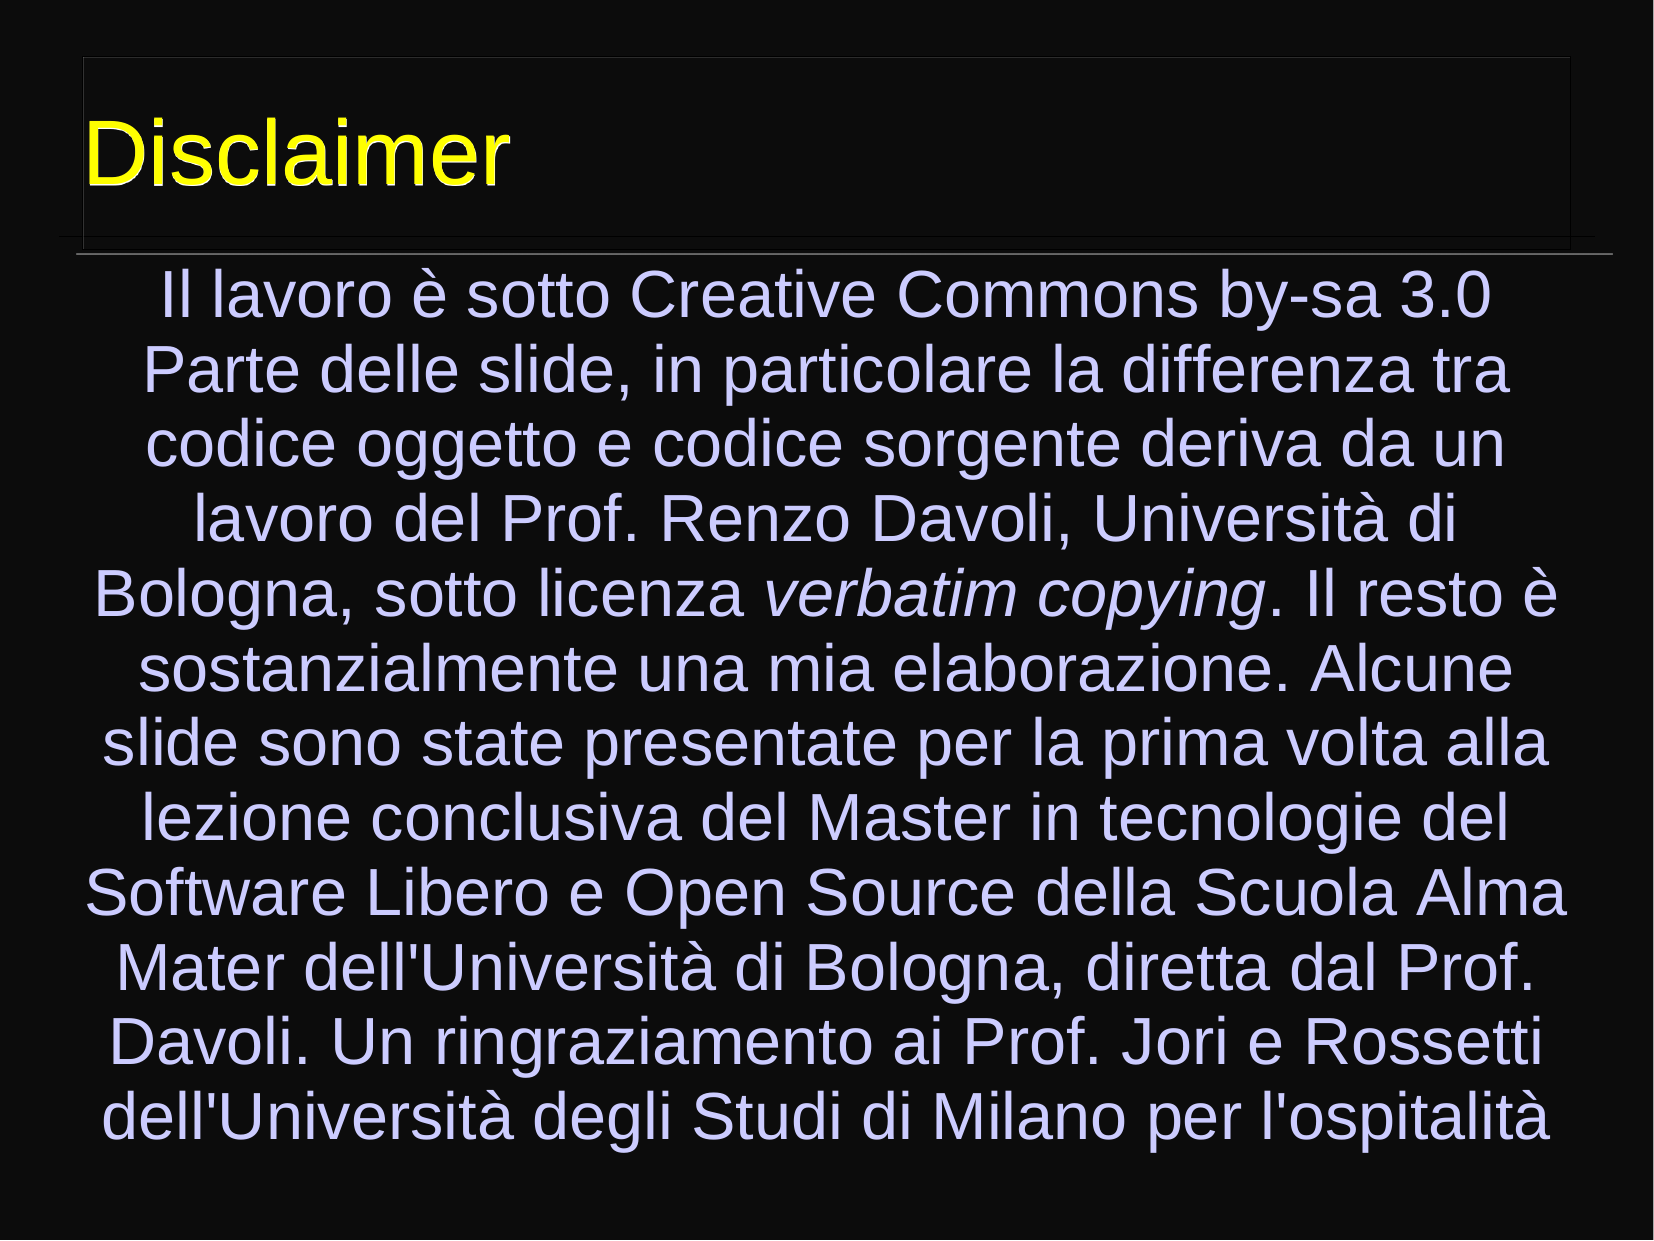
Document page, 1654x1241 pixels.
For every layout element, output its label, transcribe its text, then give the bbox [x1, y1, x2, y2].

subtitle Il lavoro è sotto Creative Commons by-sa 3.0 Parte delle slide, in particolare la differenza tra codice oggetto e codice sorgente deriva da un lavoro del Prof. Renzo Davoli, Università di Bologna, sotto licenza verbatim copying. Il resto è sostanzialmente una mia elaborazione. Alcune slide sono state presentate per la prima volta alla lezione conclusiva del Master in tecnologie del Software Libero e Open Source della Scuola Alma Mater dell'Università di Bologna, diretta dal Prof. Davoli. Un ringraziamento ai Prof. Jori e Rossetti dell'Università degli Studi di Milano per l'ospitalità [82, 256, 1571, 1154]
title Disclaimer [82, 56, 1571, 250]
